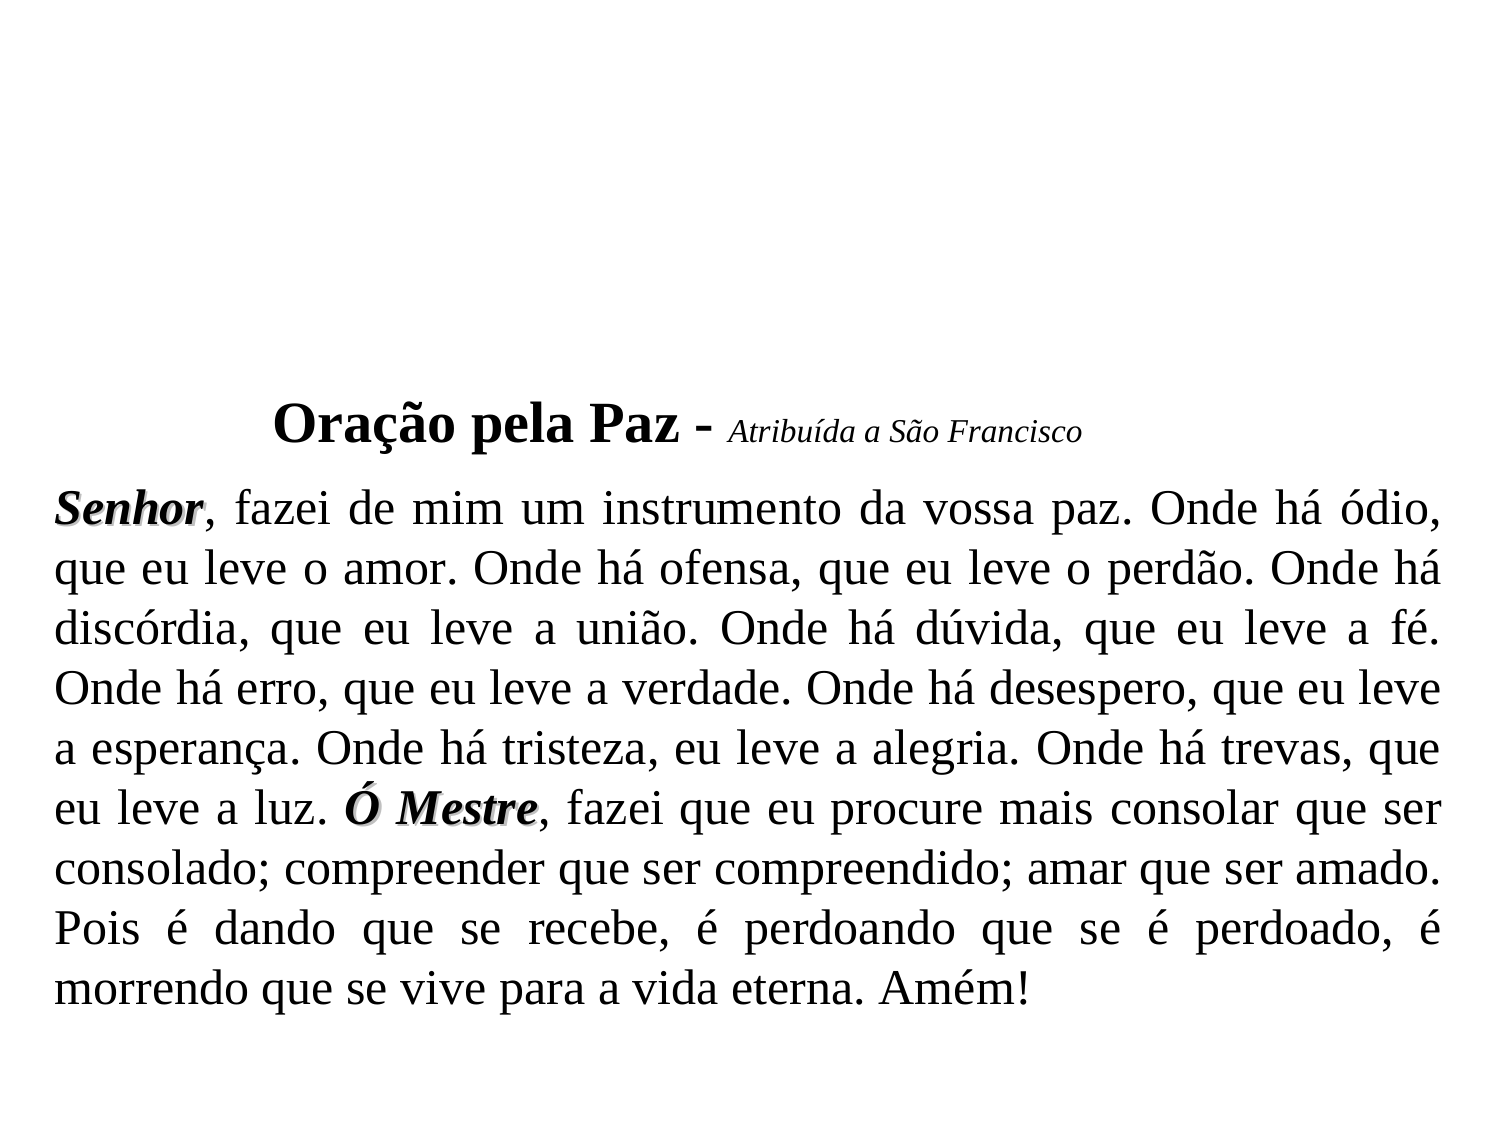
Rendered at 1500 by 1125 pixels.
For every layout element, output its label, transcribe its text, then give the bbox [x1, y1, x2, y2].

text_box Oração pela Paz - Atribuída a São Francisco Senhor, fazei de mim um instrumento da vossa paz. Onde há ódio, que eu leve o amor. Onde há ofensa, que eu leve o perdão. Onde há discórdia, que eu leve a união. Onde há dúvida, que eu leve a fé. Onde há erro, que eu leve a verdade. Onde há desespero, que eu leve a esperança. Onde há tristeza, eu leve a alegria. Onde há trevas, que eu leve a luz. Ó Mestre, fazei que eu procure mais consolar que ser consolado; compreender que ser compreendido; amar que ser amado. Pois é dando que se recebe, é perdoando que se é perdoado, é morrendo que se vive para a vida eterna. Amém! [39, 376, 1458, 1022]
